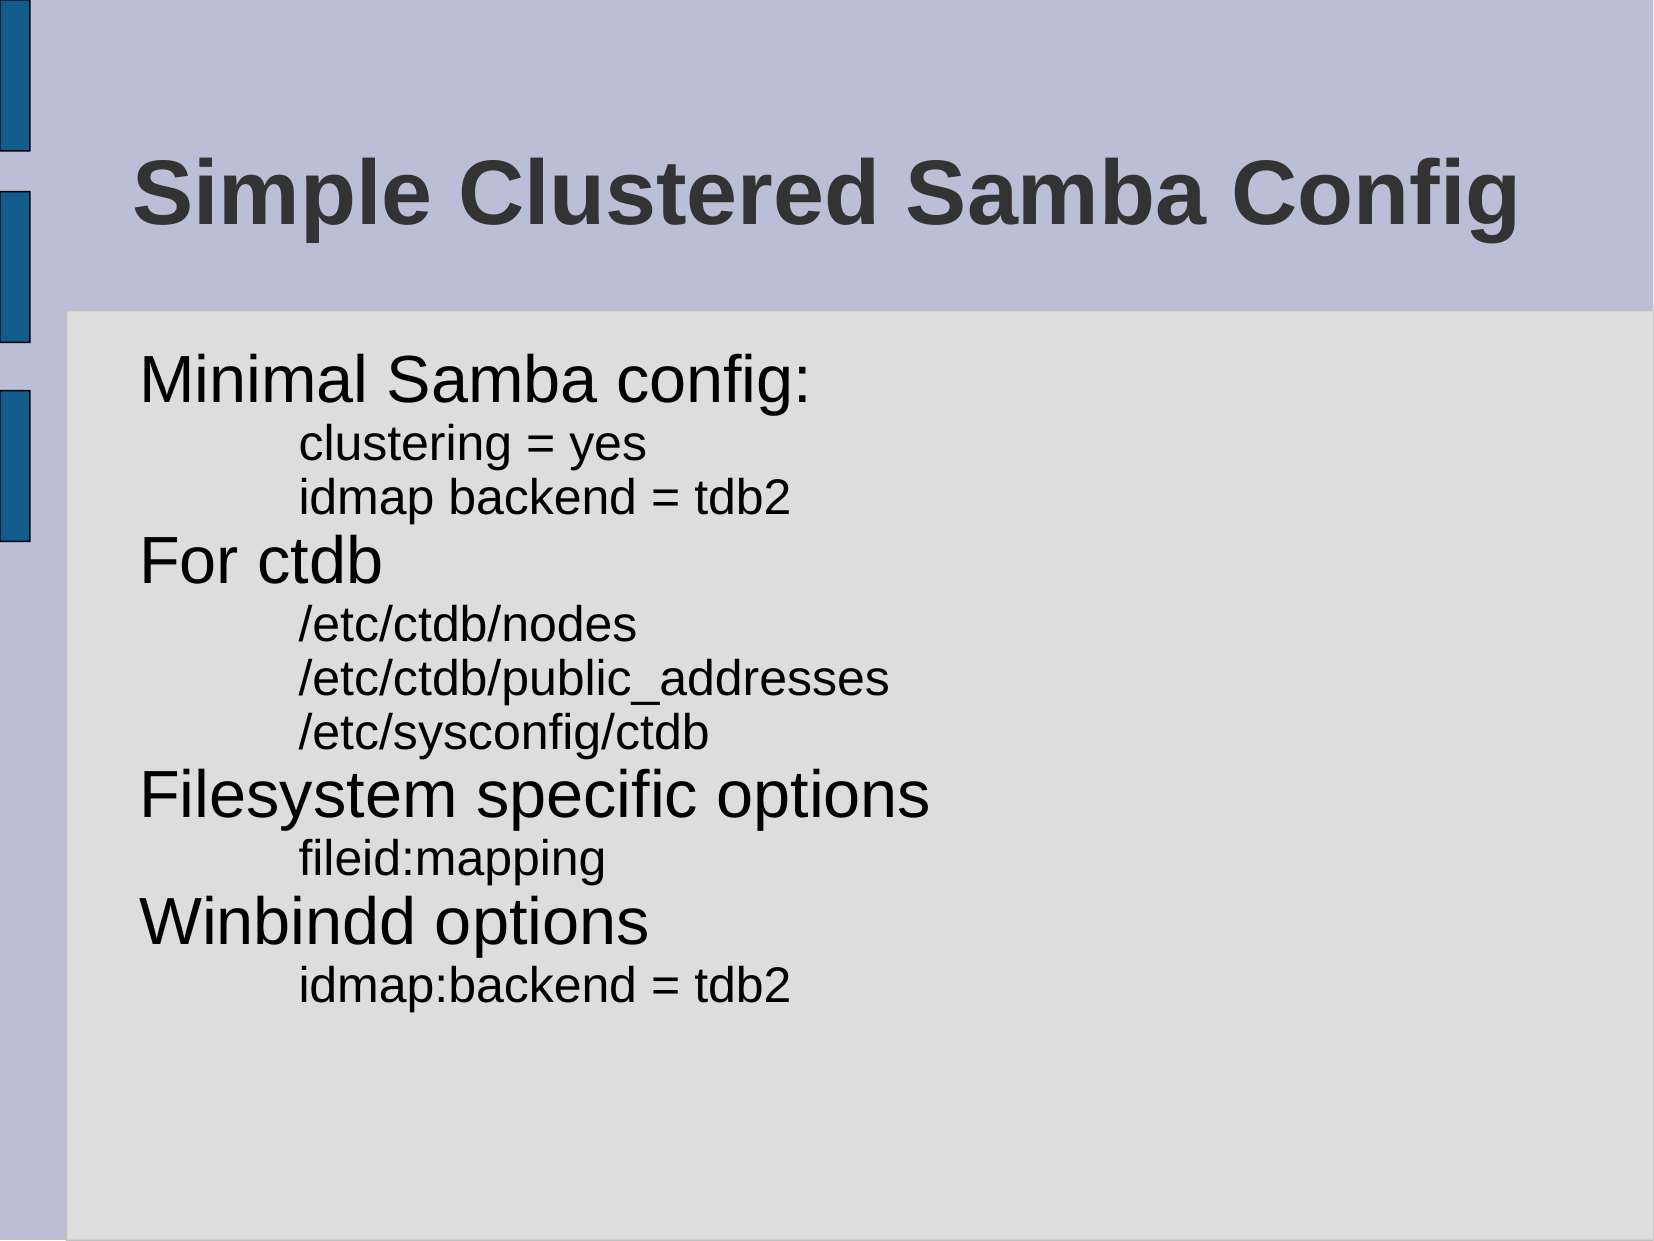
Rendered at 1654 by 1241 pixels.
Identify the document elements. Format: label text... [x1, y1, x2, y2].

title Simple Clustered Samba Config [121, 98, 1534, 291]
list Minimal Samba config: clustering = yes idmap backend = tdb2 For ctdb /etc/ctdb/nodes /etc/ctdb/public_addresses /etc/sysconfig/ctdb Filesystem specific options fileid:mapping Winbindd options idmap:backend = tdb2 [121, 344, 1534, 1112]
